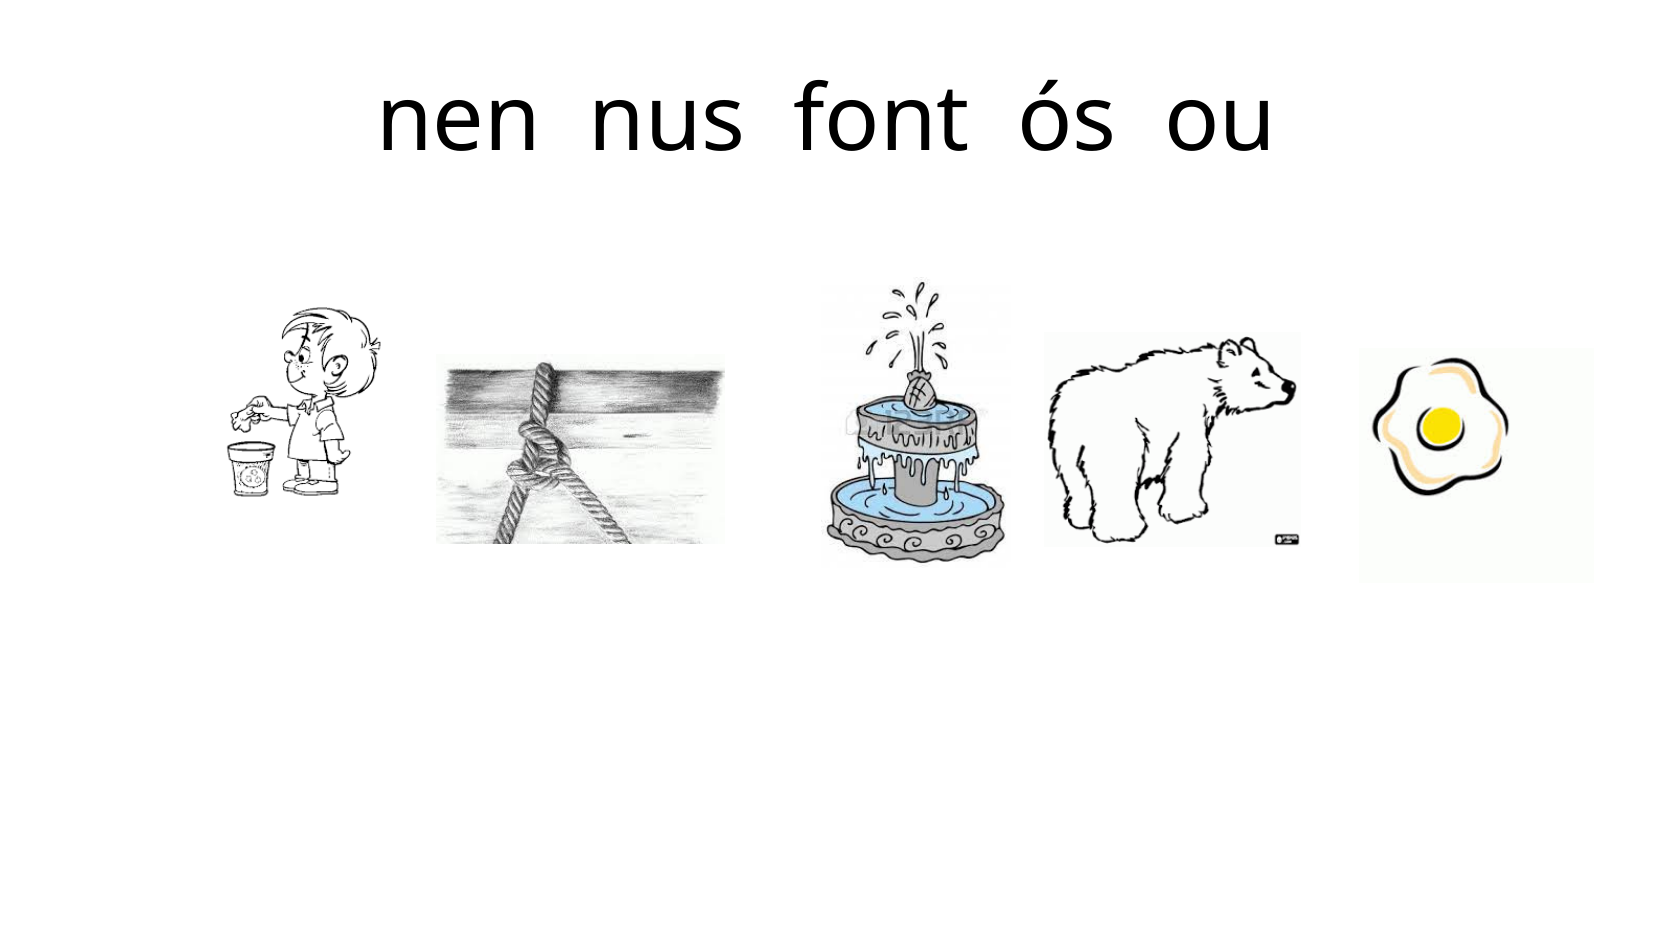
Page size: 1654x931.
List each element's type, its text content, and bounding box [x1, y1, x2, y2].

title nen nus font ós ou [82, 37, 1571, 193]
picture [1044, 332, 1301, 547]
picture [1359, 348, 1594, 583]
picture [171, 298, 725, 544]
picture [821, 277, 1011, 568]
